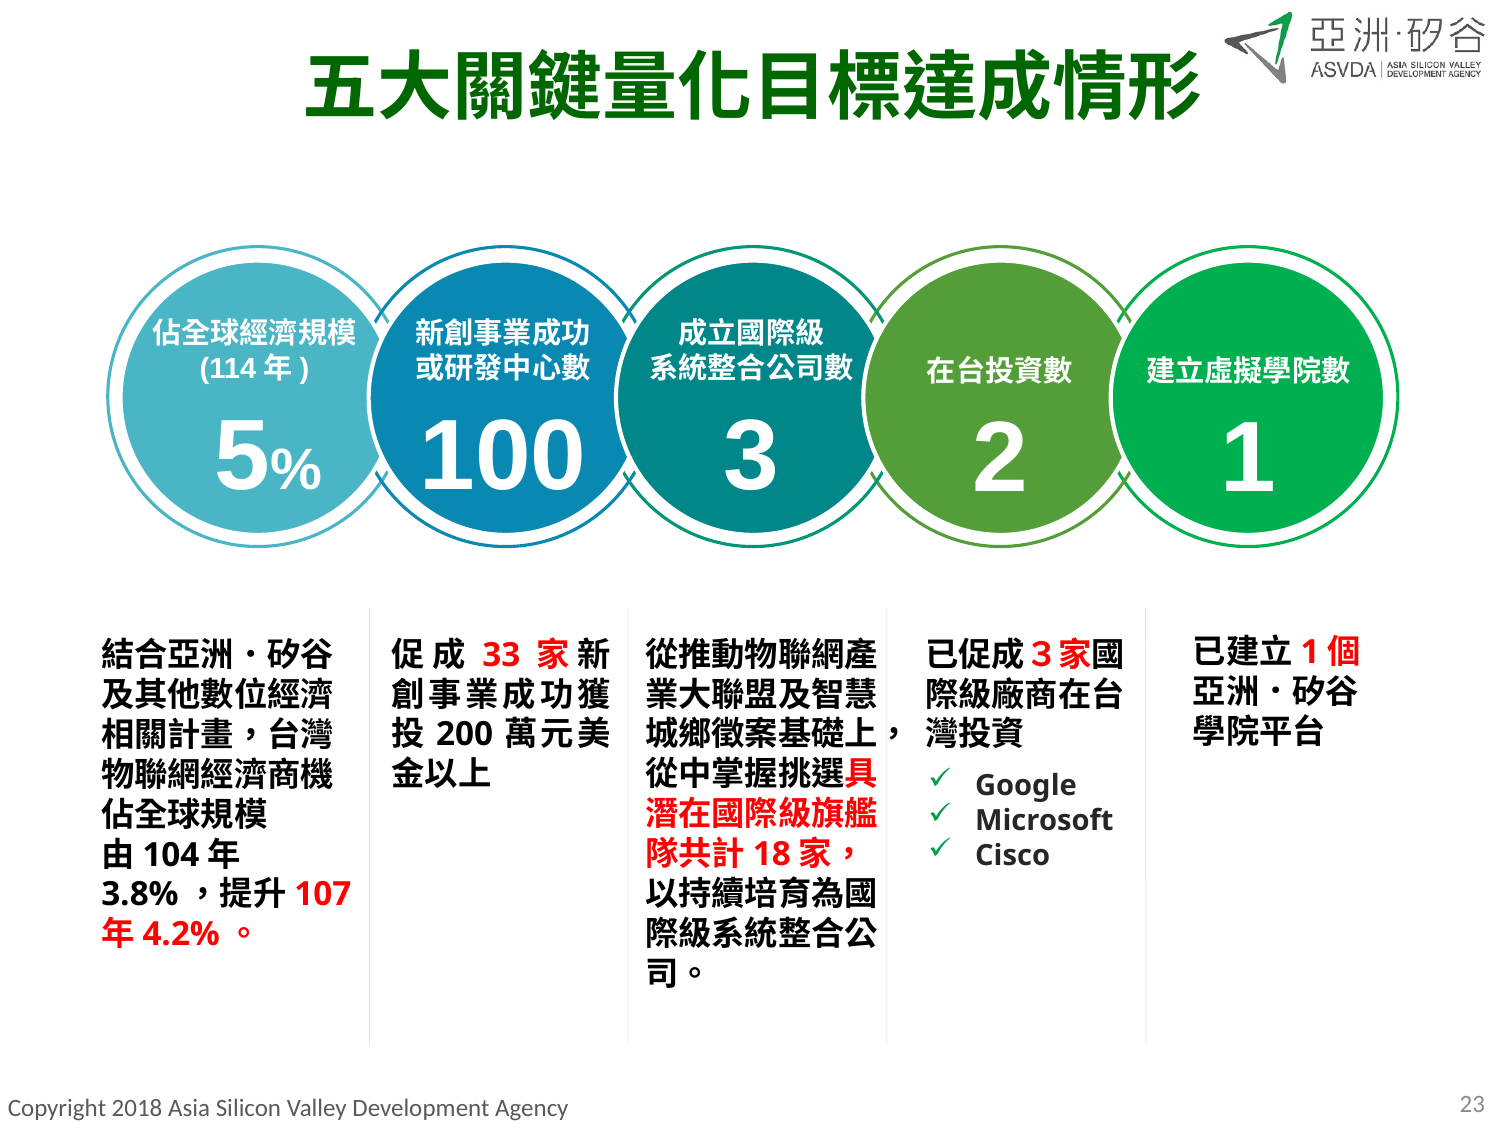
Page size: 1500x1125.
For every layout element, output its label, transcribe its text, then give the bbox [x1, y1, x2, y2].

text_box 已建立1個 亞洲．矽谷學院平台 [1178, 622, 1401, 758]
text_box 建立虛擬學院數 1 [1111, 307, 1386, 520]
text_box [402, 260, 609, 307]
slide_number <編號> [1438, 1079, 1500, 1125]
text_box [154, 260, 361, 307]
text_box [938, 520, 1063, 535]
text_box 五大關鍵量化目標達成情形 [2, 1, 1500, 167]
text_box 成立國際級 系統整合公司數 3 [614, 307, 863, 517]
text_box 已促成３家國際級廠商在台灣投資 [1146, 625, 1157, 760]
text_box [897, 260, 1104, 307]
text_box 佔全球經濟規模 (114年) 5% [117, 307, 392, 517]
text_box 促成33家新創事業成功獲投200萬元美金以上 [377, 625, 626, 800]
text_box [189, 517, 326, 535]
text_box [650, 260, 857, 307]
text_box 已促成３家國際級廠商在台灣投資 [910, 625, 1145, 760]
text_box 結合亞洲‧矽谷及其他數位經濟相關計畫，台灣物聯網經濟商機佔全球規模 由104年 3.8%，提升107年4.2%。 [86, 625, 369, 961]
text_box [1185, 520, 1311, 535]
text_box [685, 517, 821, 535]
text_box [437, 517, 574, 535]
text_box 從推動物聯網產業大聯盟及智慧城鄉徵案基礎上，從中掌握挑選具潛在國際級旗艦隊共計18家，以持續培育為國際級系統整合公司。 [630, 625, 886, 1040]
text_box Google Microsoft Cisco [895, 723, 1133, 879]
text_box 在台投資數 2 [863, 307, 1111, 520]
text_box 從推動物聯網產業大聯盟及智慧城鄉徵案基礎上，從中掌握挑選具潛在國際級旗艦隊共計18家，以持續培育為國際級系統整合公司。 [888, 625, 898, 1040]
text_box 新創事業成功 或研發中心數 100 [392, 307, 614, 517]
text_box [1145, 260, 1351, 307]
